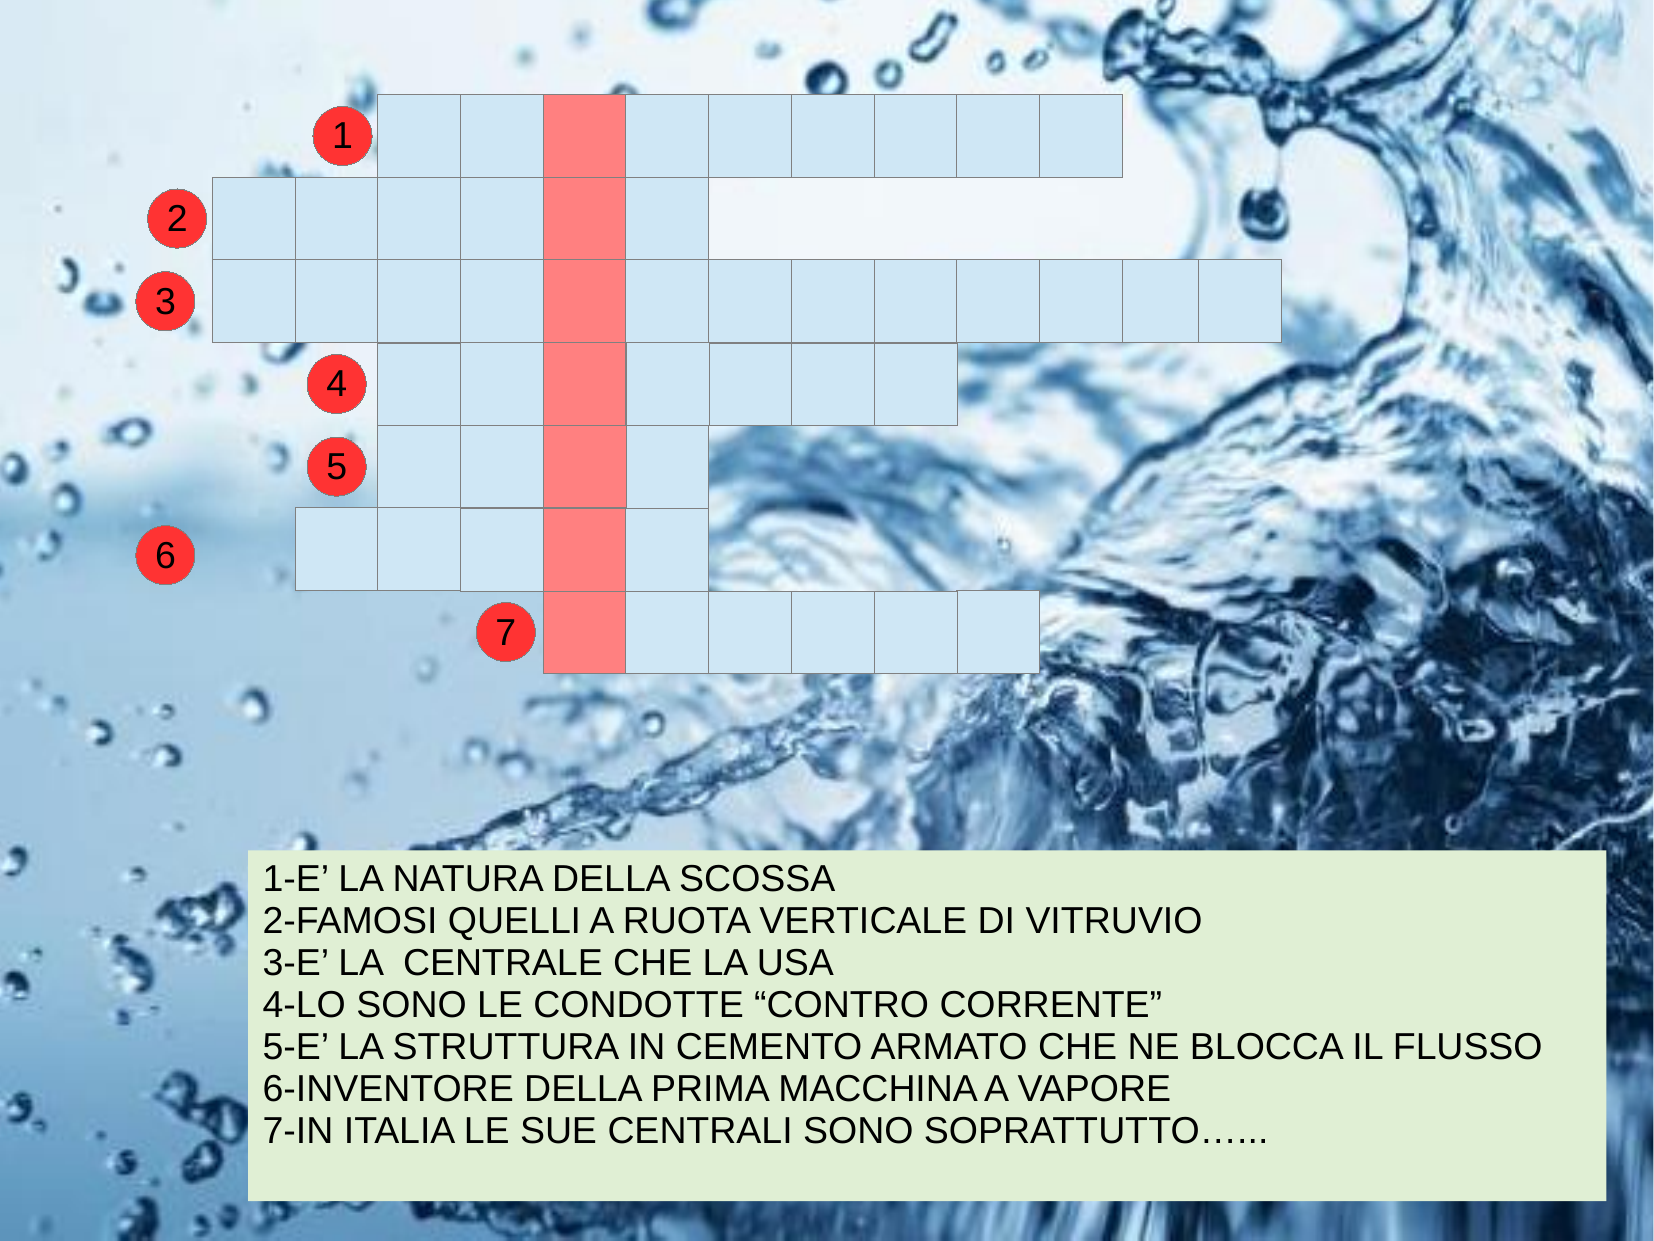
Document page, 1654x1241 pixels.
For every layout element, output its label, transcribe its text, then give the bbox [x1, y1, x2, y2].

text_box 4 [307, 354, 367, 414]
text_box [1393, 153, 1571, 225]
text_box 1 [312, 106, 373, 166]
text_box 1-E’ LA NATURA DELLA SCOSSA 2-FAMOSI QUELLI A RUOTA VERTICALE DI VITRUVIO 3-E’ LA CENTRALE CHE LA USA 4-LO SONO LE CONDOTTE “CONTRO CORRENTE” 5-E’ LA STRUTTURA IN CEMENTO ARMATO CHE NE BLOCCA IL FLUSSO 6-INVENTORE DELLA PRIMA MACCHINA A VAPORE 7-IN ITALIA LE SUE CENTRALI SONO SOPRATTUTTO…... [248, 850, 1607, 1202]
text_box 7 [476, 602, 536, 662]
text_box 6 [135, 525, 195, 585]
text_box [212, 94, 1282, 674]
text_box 2 [147, 188, 207, 249]
text_box 5 [307, 437, 367, 497]
text_box 3 [135, 271, 195, 331]
picture [0, 0, 1654, 1241]
